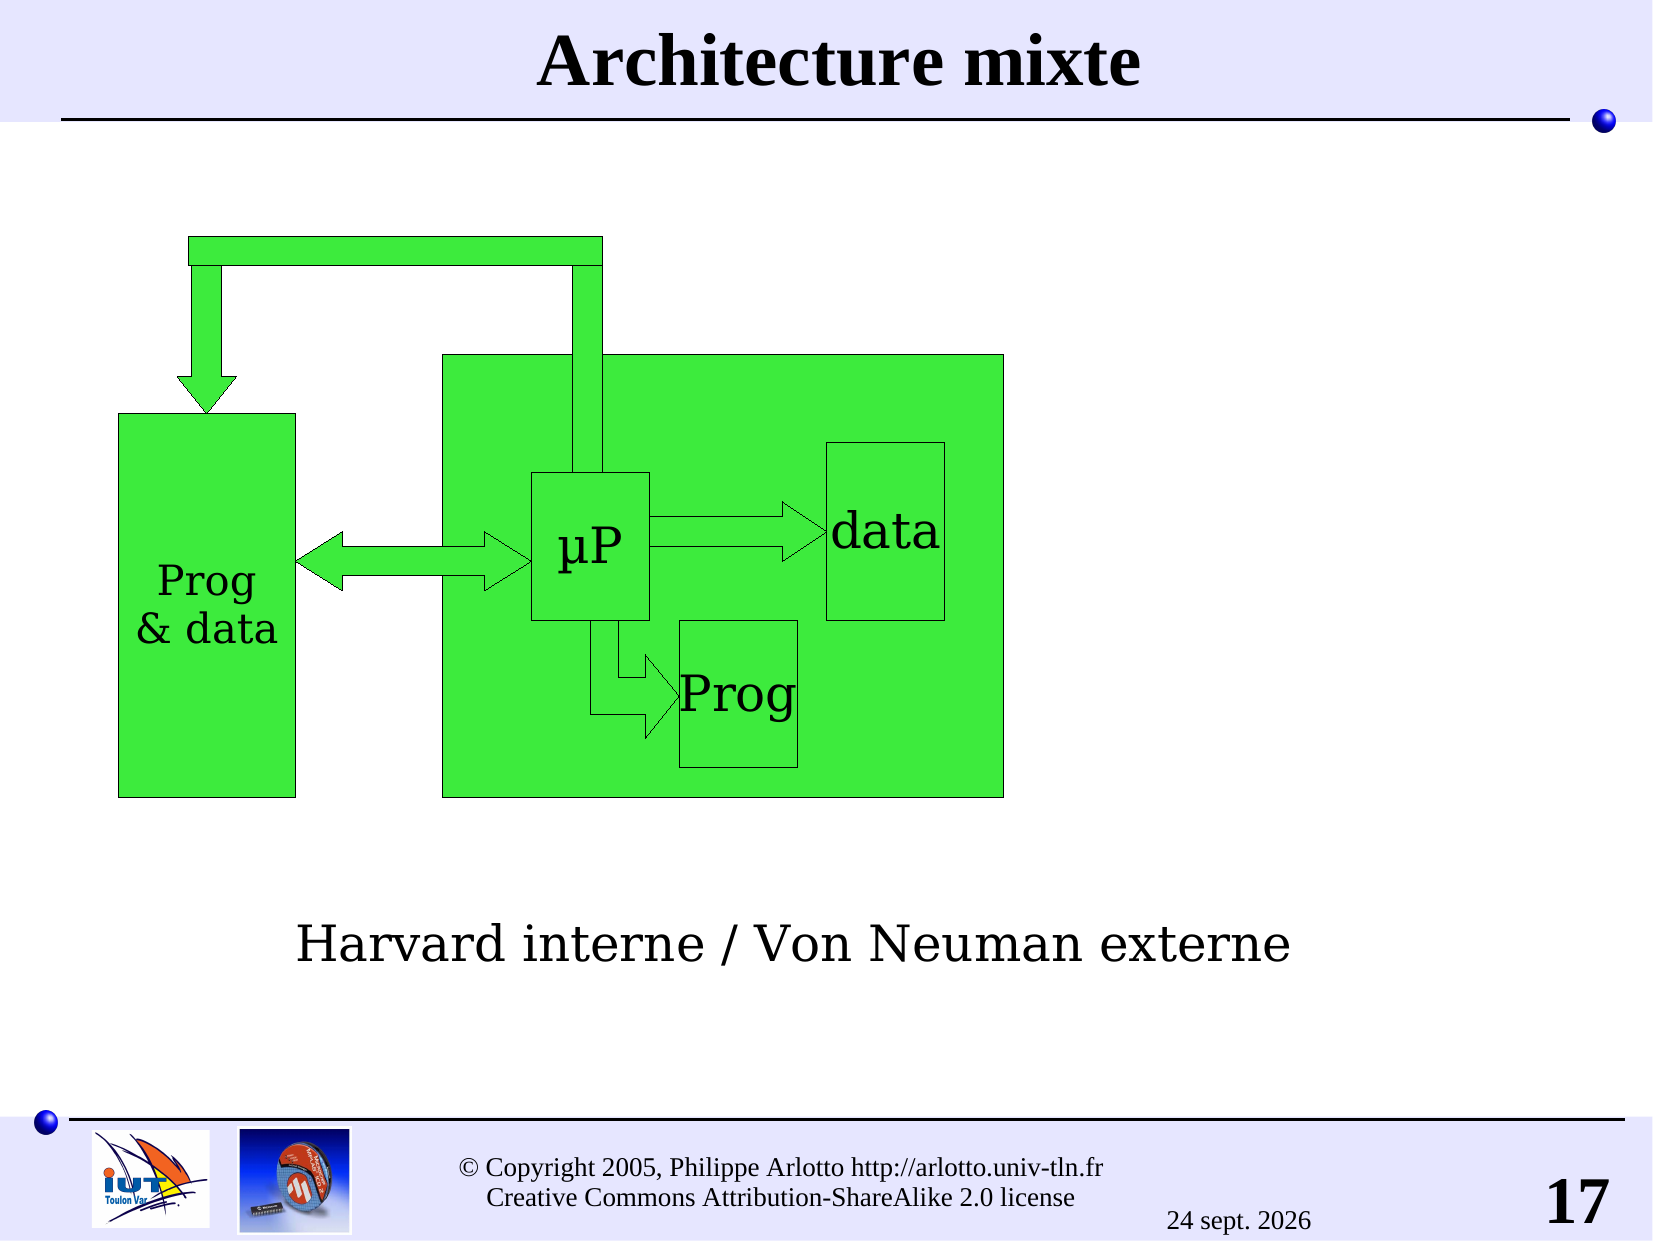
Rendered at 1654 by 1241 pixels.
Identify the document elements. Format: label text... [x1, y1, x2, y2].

text_box µP [531, 472, 650, 621]
title Architecture mixte [95, 11, 1585, 110]
text_box Prog [679, 620, 798, 768]
text_box data [826, 442, 945, 621]
picture [237, 1126, 352, 1235]
text_box Prog & data [118, 413, 296, 798]
text_box Harvard interne / Von Neuman externe [295, 915, 1294, 974]
text_box [177, 236, 1004, 798]
